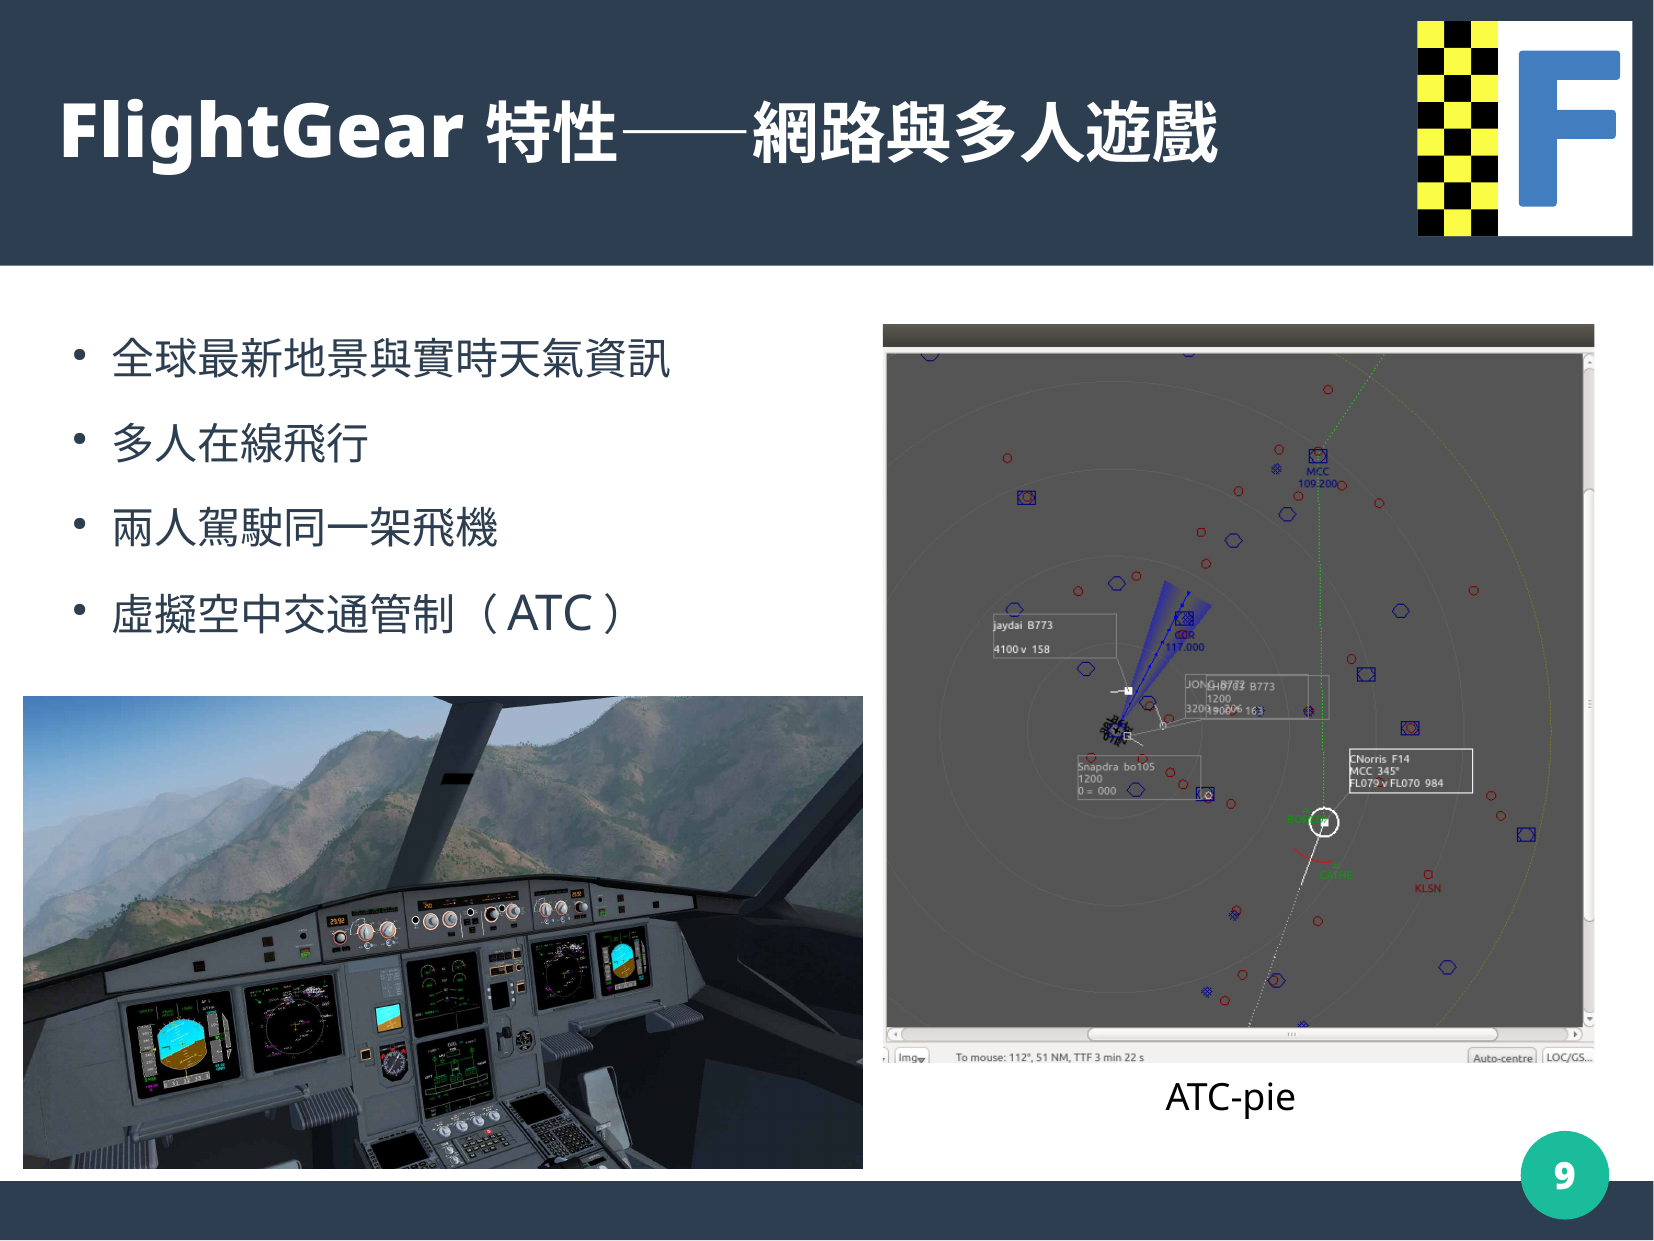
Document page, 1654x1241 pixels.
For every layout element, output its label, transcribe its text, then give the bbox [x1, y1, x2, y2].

text_box ATC-pie [1115, 1062, 1321, 1126]
title FlightGear特性——網路與多人遊戲 [59, 49, 1595, 207]
picture [23, 696, 863, 1169]
list 全球最新地景與實時天氣資訊 多人在線飛行 兩人駕駛同一架飛機 虛擬空中交通管制（ATC） [59, 324, 863, 650]
picture [882, 324, 1595, 1063]
